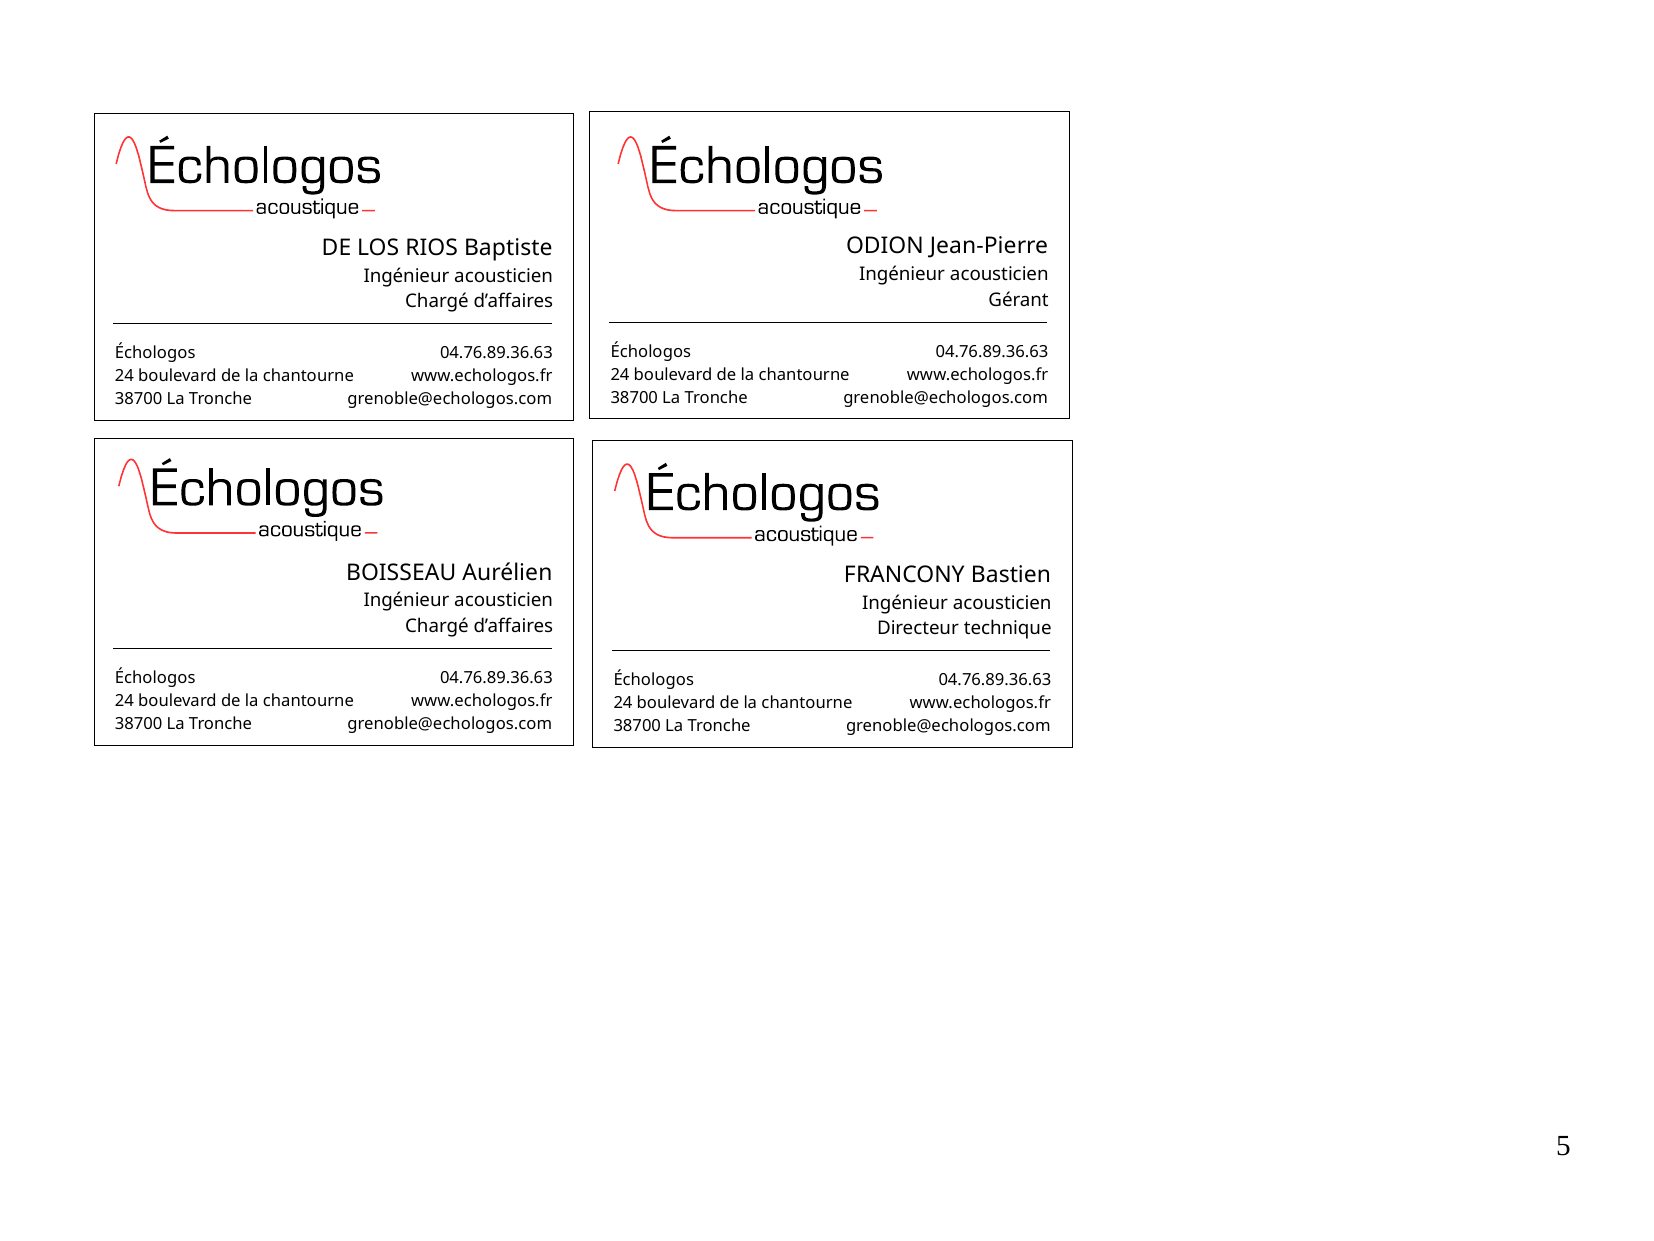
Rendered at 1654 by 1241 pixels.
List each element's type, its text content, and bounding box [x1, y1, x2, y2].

text_box 04.76.89.36.63 www.echologos.fr grenoble@echologos.com [288, 658, 568, 741]
text_box 04.76.89.36.63 www.echologos.fr grenoble@echologos.com [783, 331, 1064, 415]
text_box [680, 156, 704, 184]
text_box [268, 202, 278, 214]
text_box [237, 478, 261, 506]
text_box [828, 483, 852, 511]
text_box [789, 530, 799, 542]
text_box Échologos 24 boulevard de la chantourne 38700 La Tronche [100, 658, 288, 741]
text_box Échologos 24 boulevard de la chantourne 38700 La Tronche [598, 660, 786, 743]
text_box [150, 145, 175, 184]
text_box [271, 525, 281, 537]
text_box [770, 202, 780, 214]
text_box [758, 202, 768, 214]
text_box [823, 530, 834, 546]
text_box [835, 530, 845, 542]
text_box [803, 156, 827, 195]
text_box [302, 200, 323, 215]
text_box [339, 525, 349, 537]
text_box [273, 156, 297, 184]
text_box [800, 483, 823, 522]
text_box [282, 525, 292, 537]
text_box [765, 146, 769, 183]
text_box [360, 478, 383, 506]
text_box [301, 156, 325, 195]
text_box [831, 156, 855, 184]
text_box [259, 525, 269, 537]
text_box [291, 203, 301, 214]
text_box DE LOS RIOS Baptiste Ingénieur acousticien Chargé d’affaires [289, 223, 568, 320]
text_box [766, 530, 777, 542]
text_box [275, 478, 299, 506]
text_box [827, 202, 837, 219]
text_box [279, 202, 290, 214]
text_box [856, 483, 879, 511]
text_box [117, 458, 256, 534]
text_box 04.76.89.36.63 www.echologos.fr grenoble@echologos.com [786, 660, 1067, 743]
text_box [793, 203, 803, 214]
text_box [206, 145, 229, 183]
text_box [327, 525, 338, 541]
text_box [708, 145, 731, 183]
text_box Échologos 24 boulevard de la chantourne 38700 La Tronche [595, 331, 783, 415]
text_box FRANCONY Bastien Ingénieur acousticien Directeur technique [787, 550, 1067, 647]
text_box [661, 135, 671, 143]
text_box [657, 462, 668, 471]
text_box [804, 200, 825, 215]
text_box [348, 202, 359, 214]
text_box [152, 468, 177, 506]
text_box [652, 145, 677, 184]
text_box [847, 530, 857, 542]
text_box [755, 530, 765, 542]
text_box [778, 530, 788, 542]
text_box [648, 473, 673, 511]
text_box [159, 135, 169, 143]
text_box [304, 478, 327, 517]
text_box [775, 156, 799, 184]
text_box [733, 483, 757, 511]
text_box [332, 478, 356, 506]
text_box [178, 156, 202, 184]
text_box [293, 525, 303, 537]
text_box [850, 202, 861, 214]
text_box [329, 156, 353, 184]
text_box [325, 202, 335, 219]
text_box [337, 203, 347, 214]
text_box [762, 473, 766, 510]
text_box [839, 203, 849, 214]
text_box [115, 136, 254, 212]
text_box [859, 156, 882, 184]
text_box BOISSEAU Aurélien Ingénieur acousticien Chargé d’affaires [289, 548, 568, 644]
text_box [613, 463, 752, 539]
text_box [181, 478, 204, 506]
text_box [161, 458, 172, 466]
text_box [234, 156, 258, 184]
text_box Échologos 24 boulevard de la chantourne 38700 La Tronche [100, 333, 288, 416]
text_box [771, 483, 795, 511]
text_box [705, 472, 727, 511]
text_box [801, 527, 822, 542]
text_box [617, 136, 756, 212]
text_box [256, 202, 266, 214]
text_box [209, 468, 231, 506]
text_box [736, 156, 760, 184]
text_box ODION Jean-Pierre Ingénieur acousticien Gérant [608, 221, 1064, 318]
text_box [357, 156, 380, 184]
text_box 04.76.89.36.63 www.echologos.fr grenoble@echologos.com [288, 333, 568, 416]
text_box [305, 522, 326, 537]
text_box [266, 468, 270, 505]
text_box [781, 202, 792, 214]
text_box [351, 525, 361, 537]
text_box [677, 483, 700, 511]
